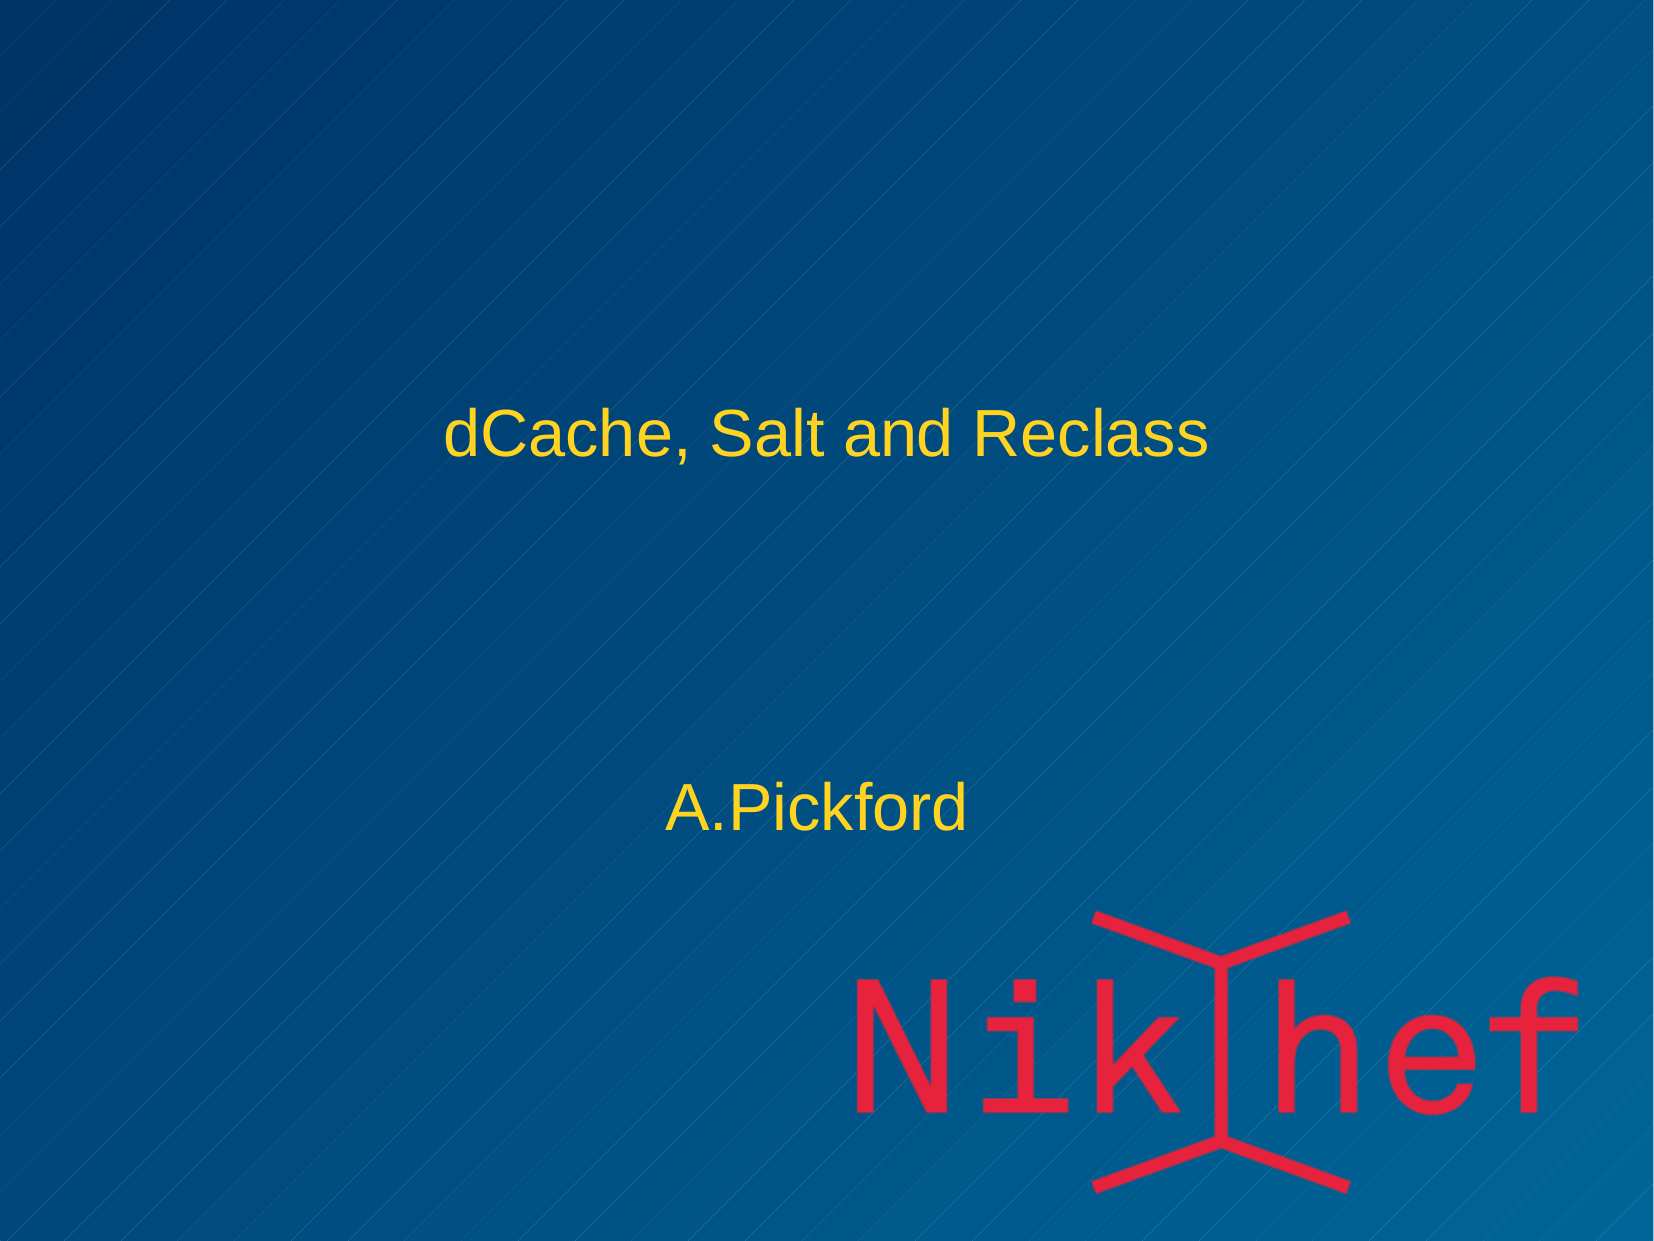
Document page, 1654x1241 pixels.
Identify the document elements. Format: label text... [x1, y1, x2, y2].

picture [825, 898, 1607, 1205]
subtitle dCache, Salt and Reclass A.Pickford [82, 23, 1571, 1217]
